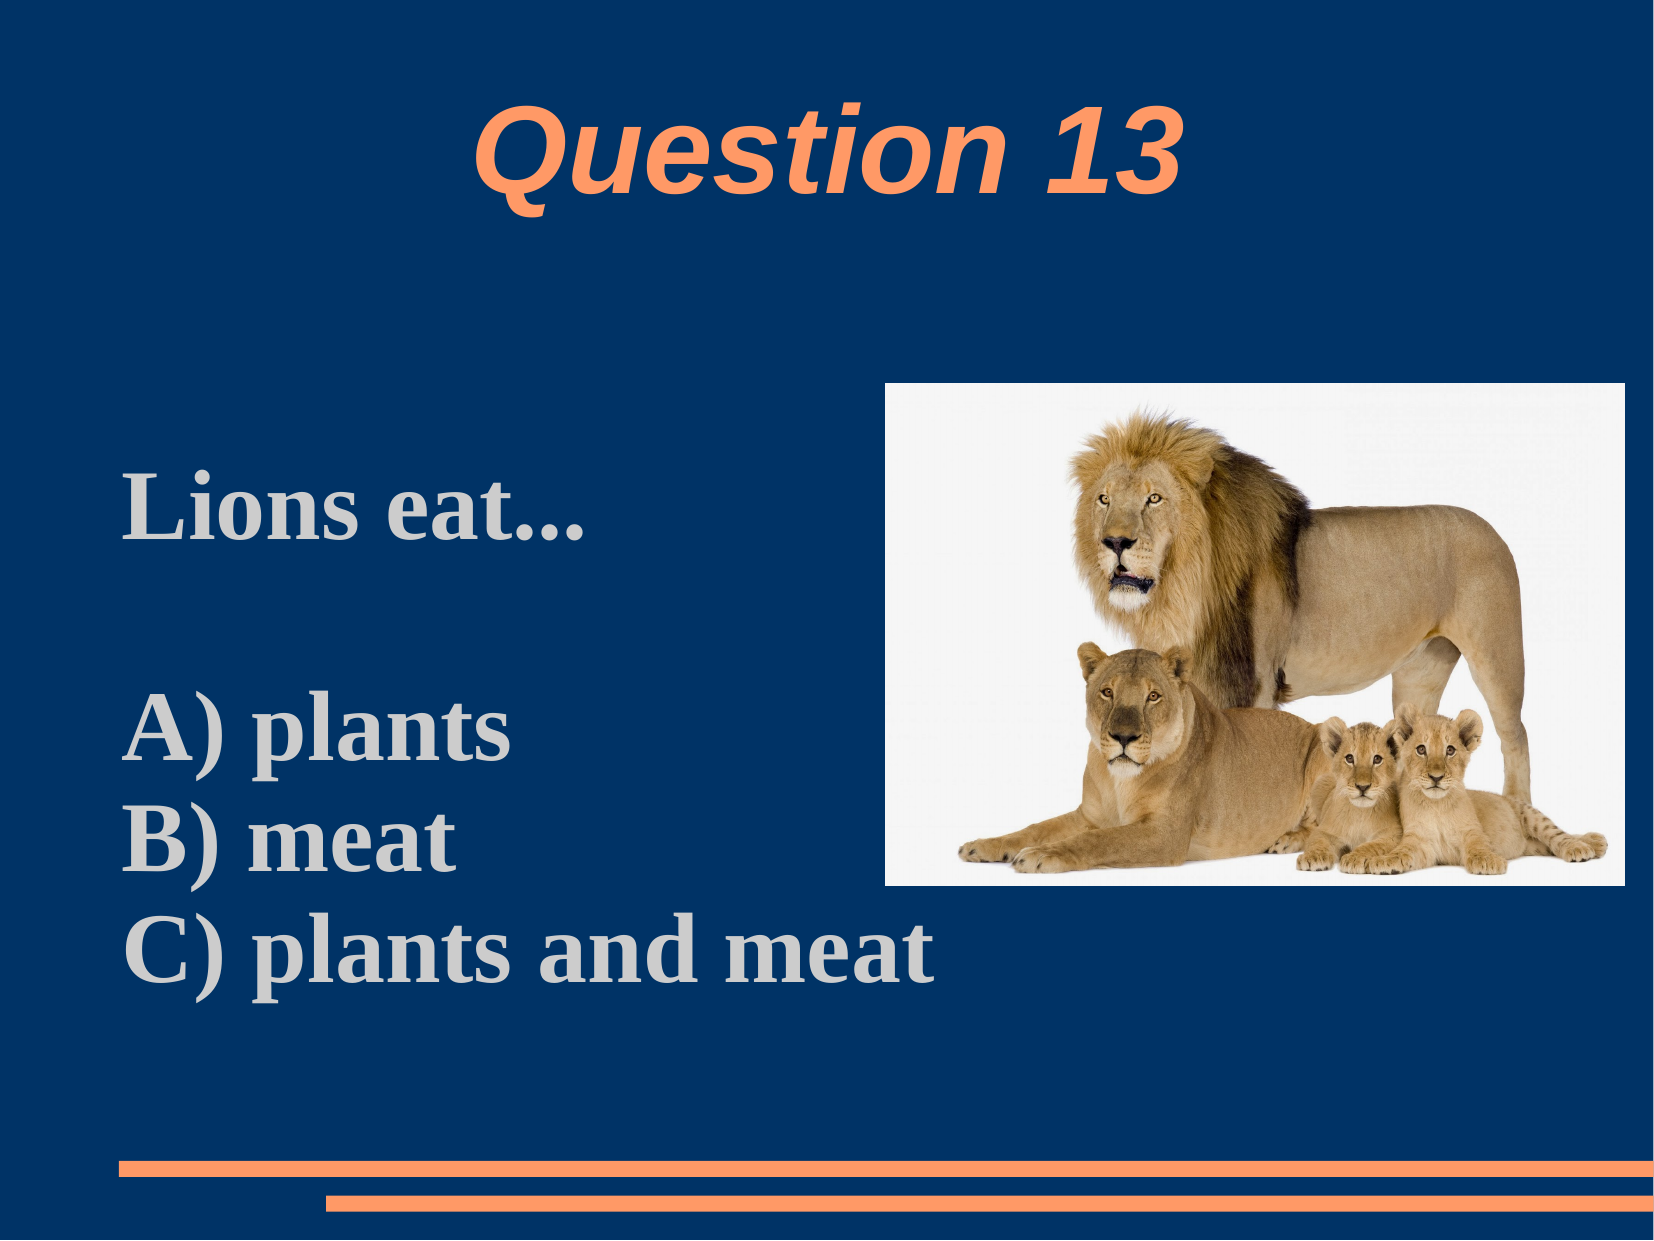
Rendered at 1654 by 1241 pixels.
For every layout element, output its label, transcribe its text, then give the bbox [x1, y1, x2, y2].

picture [885, 383, 1625, 886]
title Question 13 [121, 46, 1534, 254]
subtitle Lions eat... A) plants B) meat C) plants and meat [121, 322, 1561, 1132]
